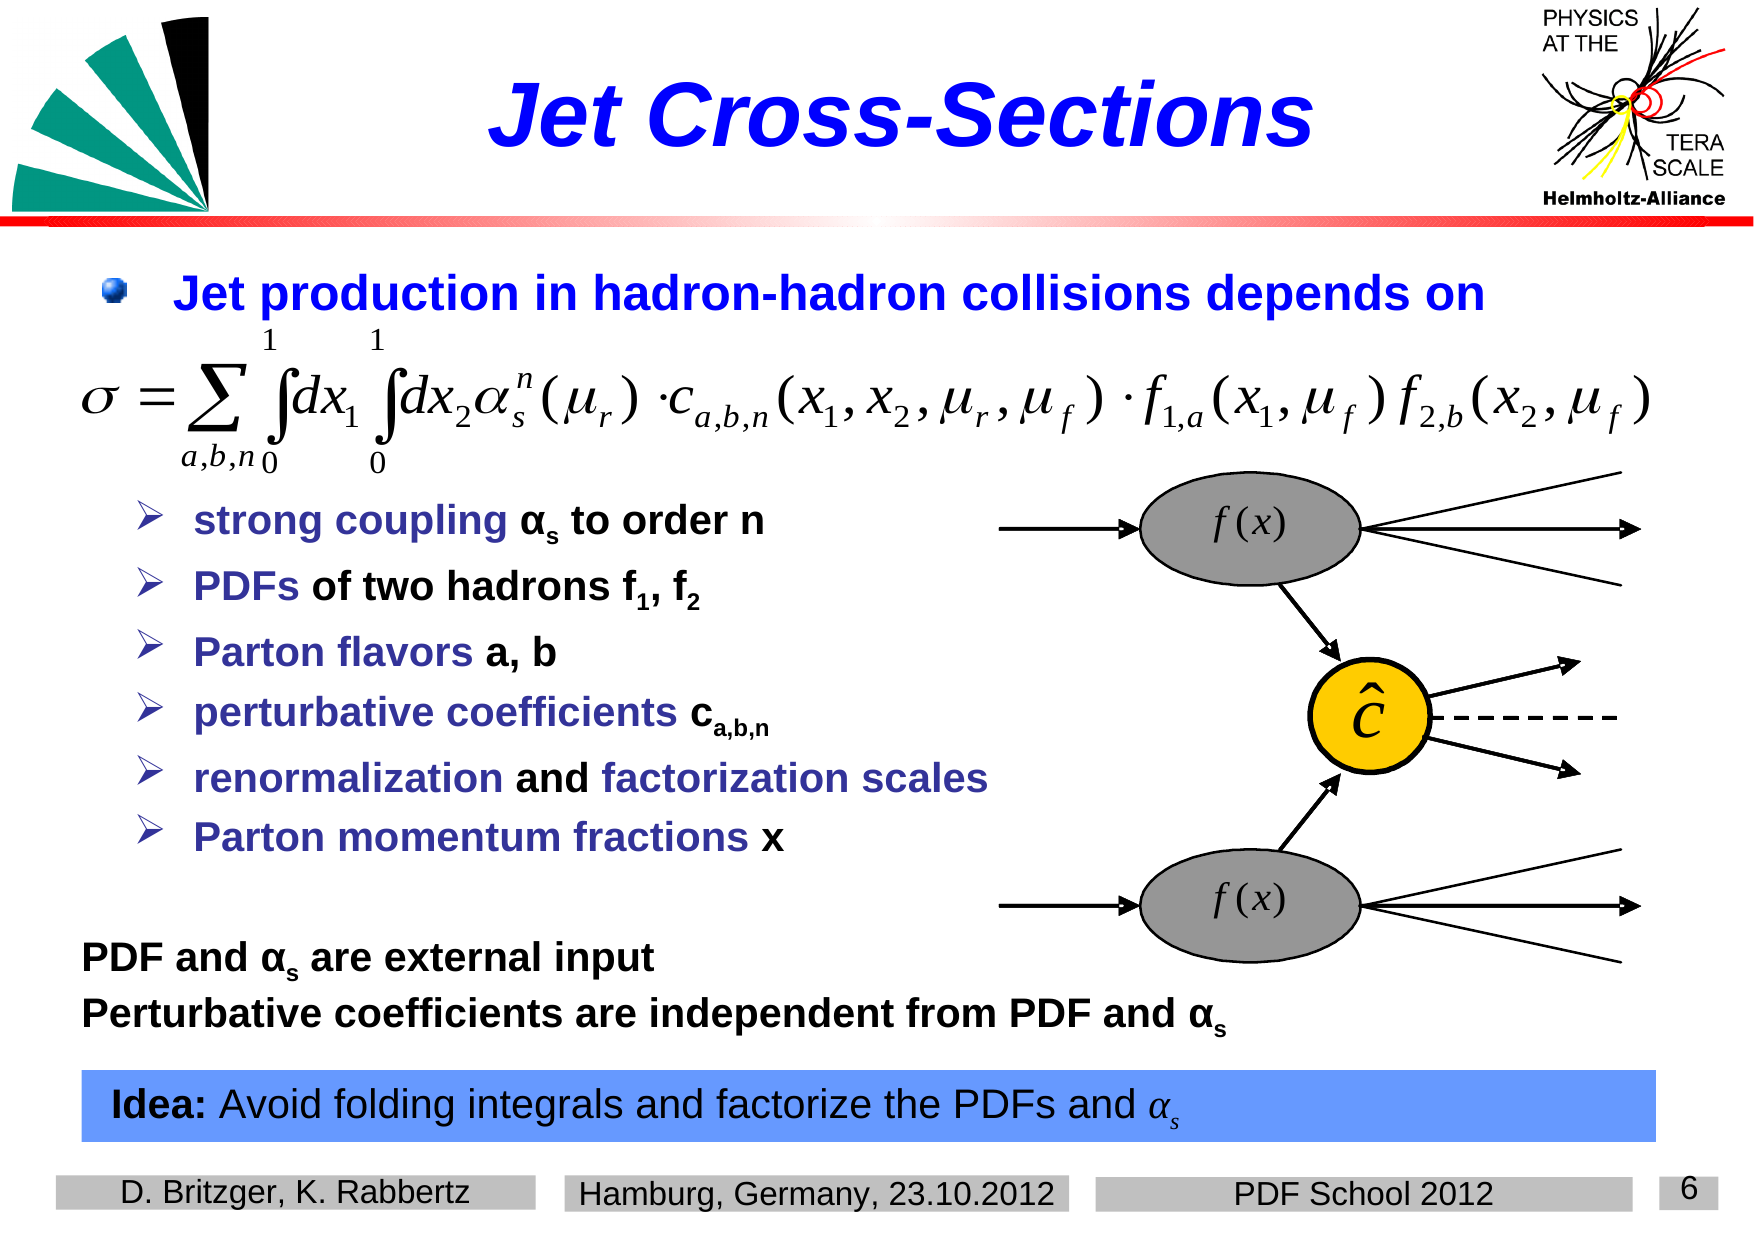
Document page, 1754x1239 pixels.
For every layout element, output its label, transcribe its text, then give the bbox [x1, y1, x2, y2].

text_box Idea: Avoid folding integrals and factorize the PDFs and αs [81, 1070, 1656, 1142]
picture [998, 471, 1647, 968]
picture [12, 17, 209, 214]
text_box PDF and αs are external input Perturbative coefficients are independent from PDF and αs [52, 922, 1627, 1051]
title Jet Cross-Sections [216, 7, 1530, 211]
list Jet production in hadron-hadron collisions depends on strong coupling αs to order n PDFs of two hadrons f1, f2 Parton flavors a, b perturbative coefficients ca,b,n renormalization and factorization scales Parton momentum fractions x [75, 252, 1556, 312]
list Jet production in hadron-hadron collisions depends on strong coupling αs to order n PDFs of two hadrons f1, f2 Parton flavors a, b perturbative coefficients ca,b,n renormalization and factorization scales Parton momentum fractions x [75, 488, 998, 922]
picture [1524, 0, 1742, 216]
chart [72, 312, 1665, 488]
